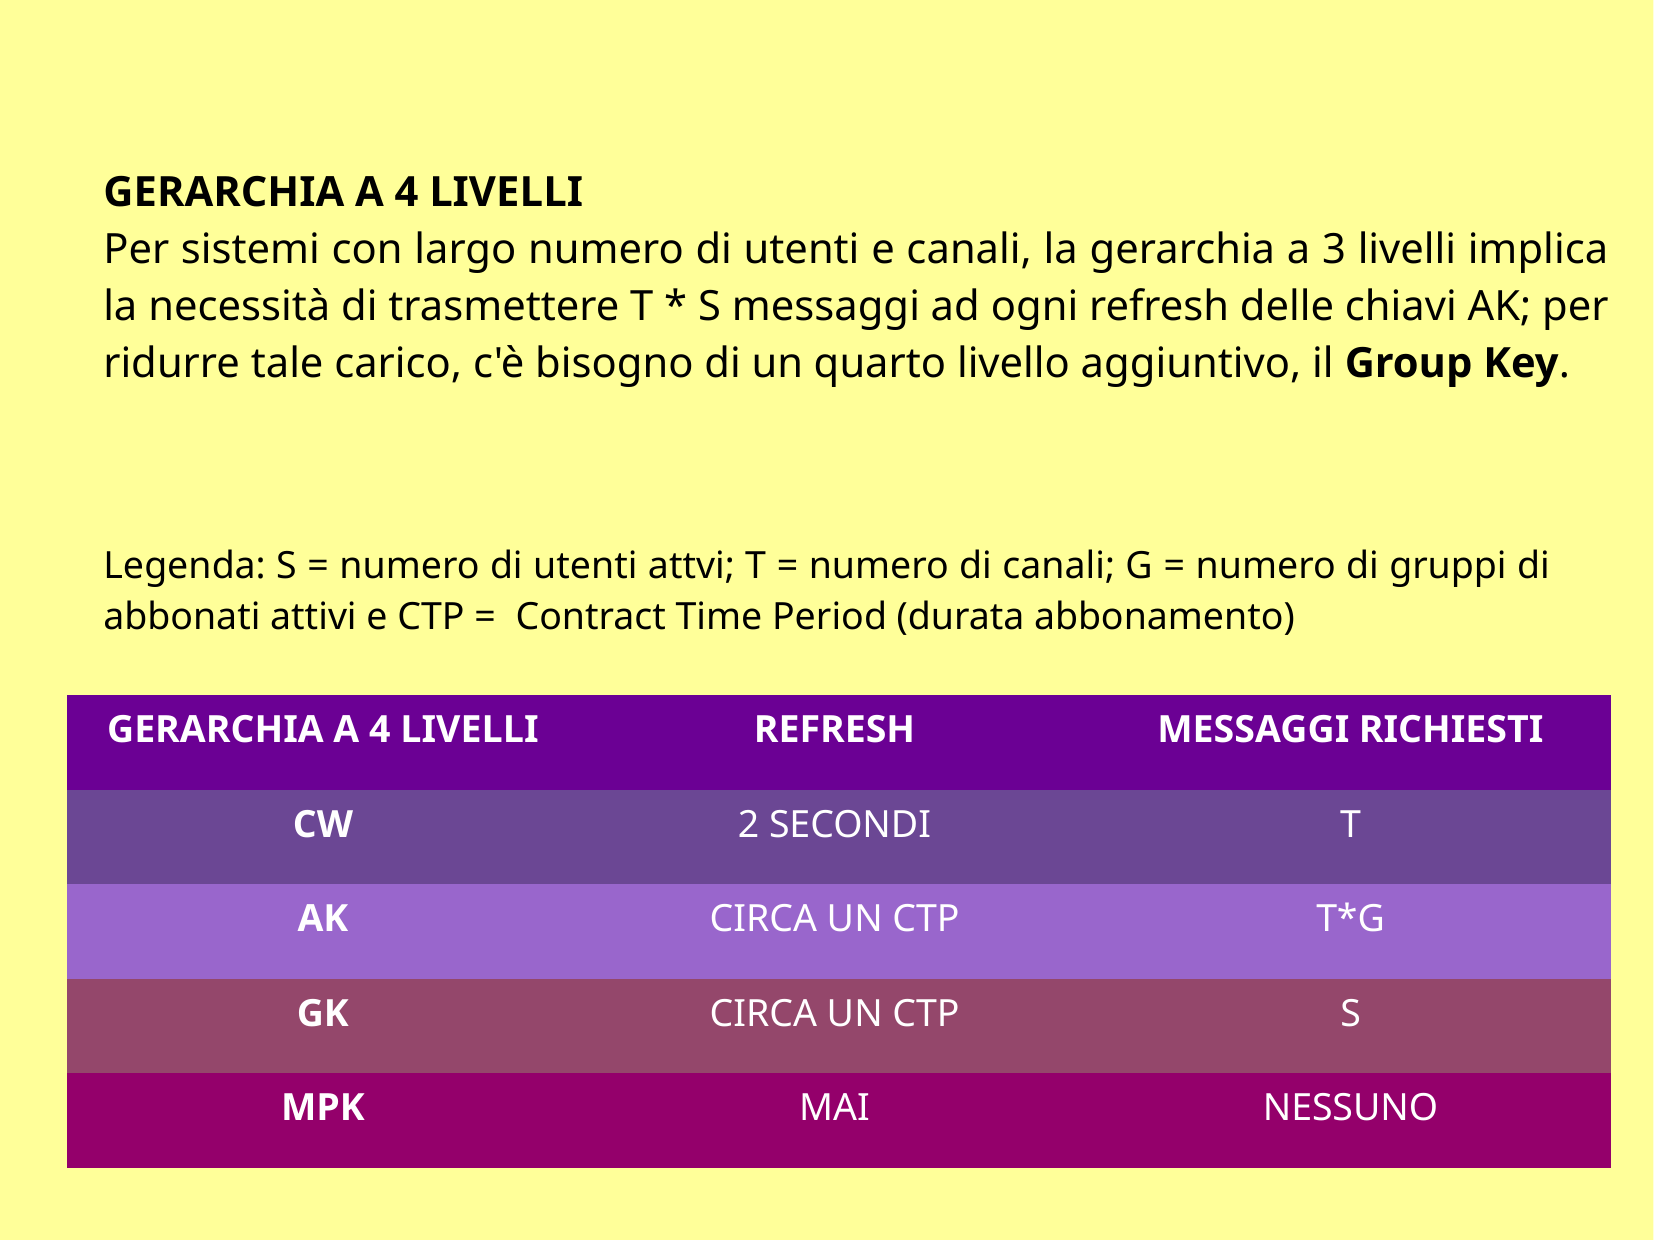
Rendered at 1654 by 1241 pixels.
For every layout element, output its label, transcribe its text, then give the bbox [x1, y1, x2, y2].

table_cell AK [67, 884, 579, 979]
table_cell CW [67, 790, 579, 884]
table_cell S [1090, 979, 1611, 1073]
table_cell T*G [1090, 884, 1611, 979]
table_cell NESSUNO [1090, 1073, 1611, 1168]
table_header GERARCHIA A 4 LIVELLI [67, 695, 579, 790]
table_cell 2 SECONDI [579, 790, 1090, 884]
table_cell GK [67, 979, 579, 1073]
table_cell T [1090, 790, 1611, 884]
table_cell MPK [67, 1073, 579, 1168]
table_cell CIRCA UN CTP [579, 979, 1090, 1073]
table_header MESSAGGI RICHIESTI [1090, 695, 1611, 790]
table_header REFRESH [579, 695, 1090, 790]
text_box GERARCHIA A 4 LIVELLI Per sistemi con largo numero di utenti e canali, la gerarchia a 3 livelli implica la necessità di trasmettere T * S messaggi ad ogni refresh delle chiavi AK; per ridurre tale carico, c'è bisogno di un quarto livello aggiuntivo, il Group Key. [88, 154, 1625, 479]
table_cell MAI [579, 1073, 1090, 1168]
text_box Legenda: S = numero di utenti attvi; T = numero di canali; G = numero di gruppi di abbonati attivi e CTP = Contract Time Period (durata abbonamento) [88, 531, 1565, 658]
table_cell CIRCA UN CTP [579, 884, 1090, 979]
